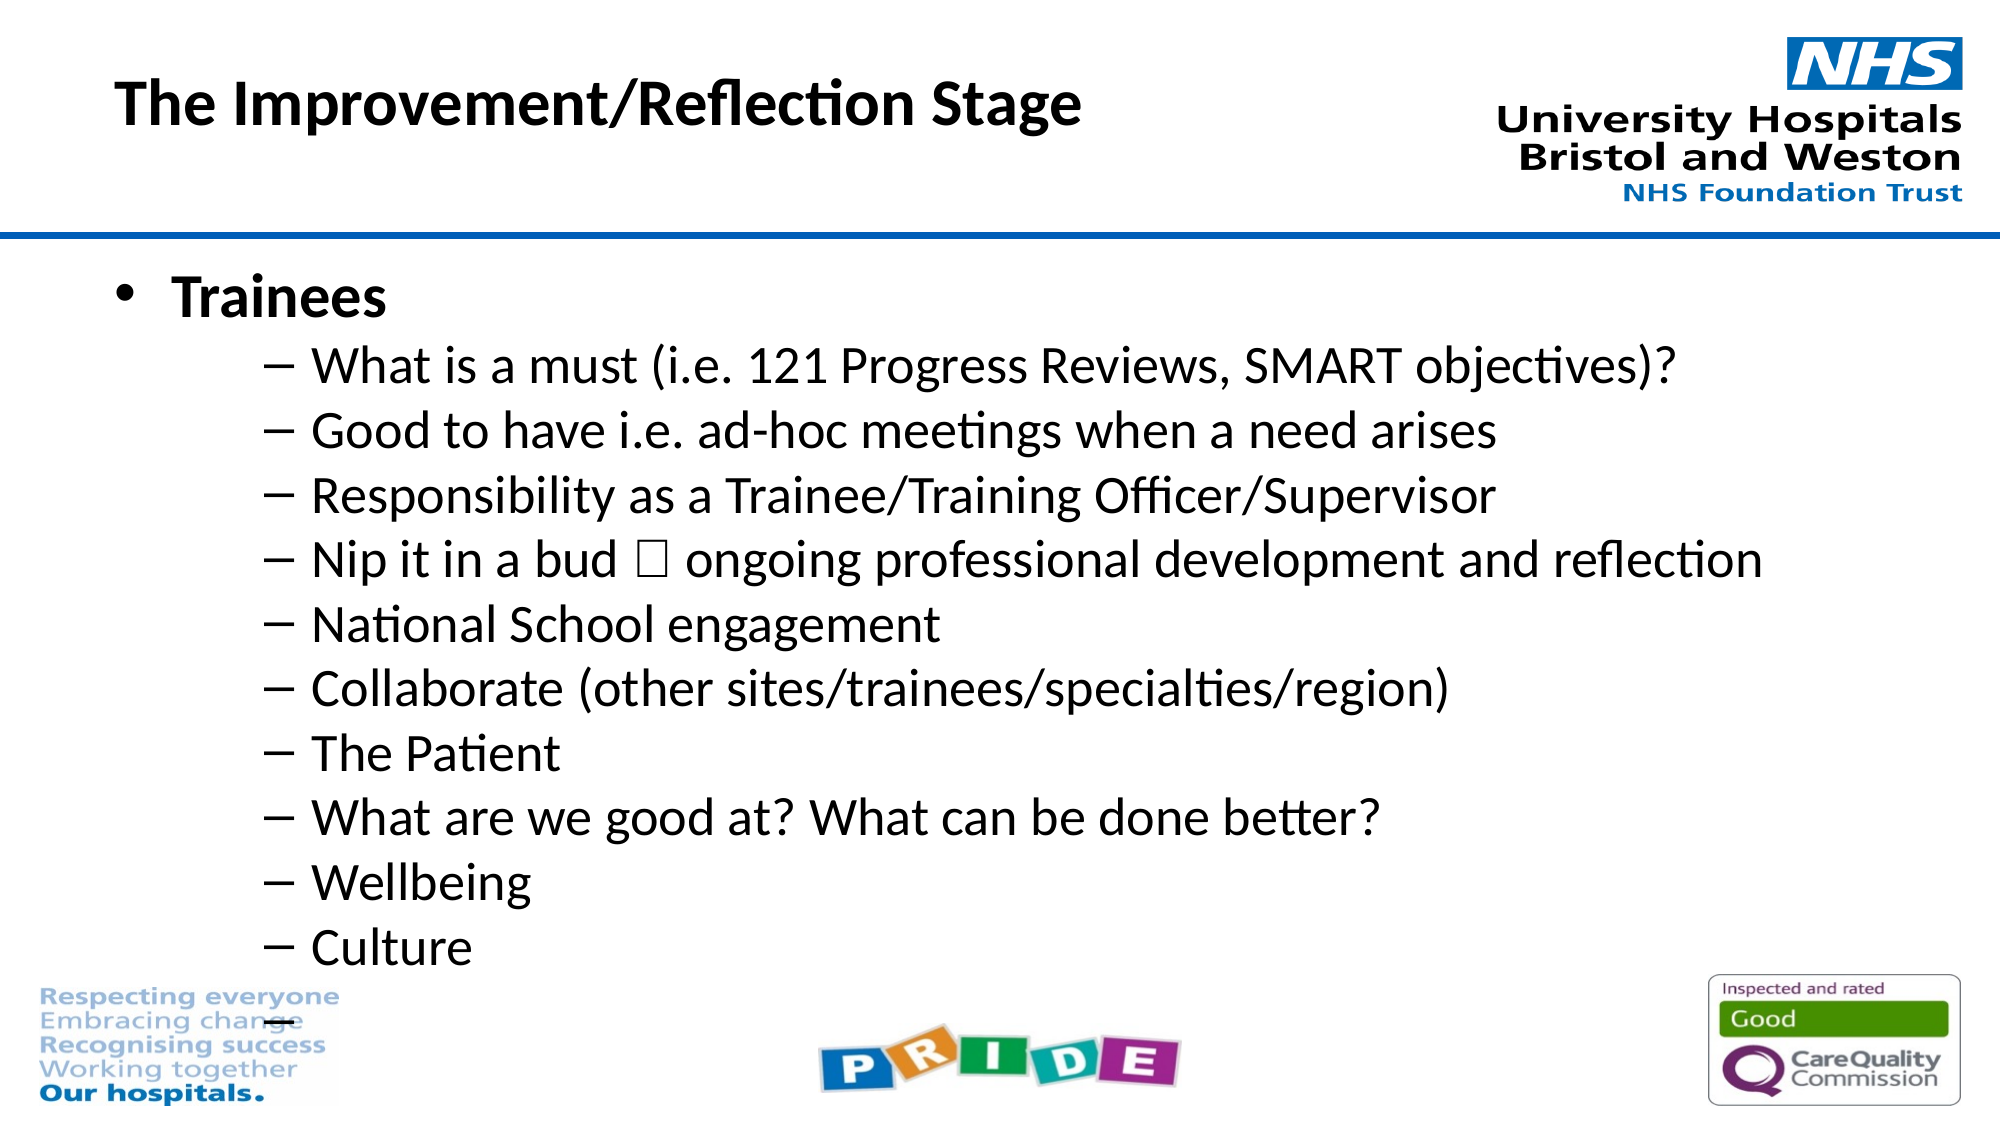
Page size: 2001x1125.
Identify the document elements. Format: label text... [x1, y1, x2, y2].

title The Improvement/Reflection Stage [99, 45, 1900, 233]
list Trainees What is a must (i.e. 121 Progress Reviews, SMART objectives)? Good to have i.e. ad-hoc meetings when a need arises Responsibility as a Trainee/Training Officer/Supervisor Nip it in a bud  ongoing professional development and reflection National School engagement Collaborate (other sites/trainees/specialties/region) The Patient What are we good at? What can be done better? Wellbeing Culture [99, 262, 1900, 1005]
